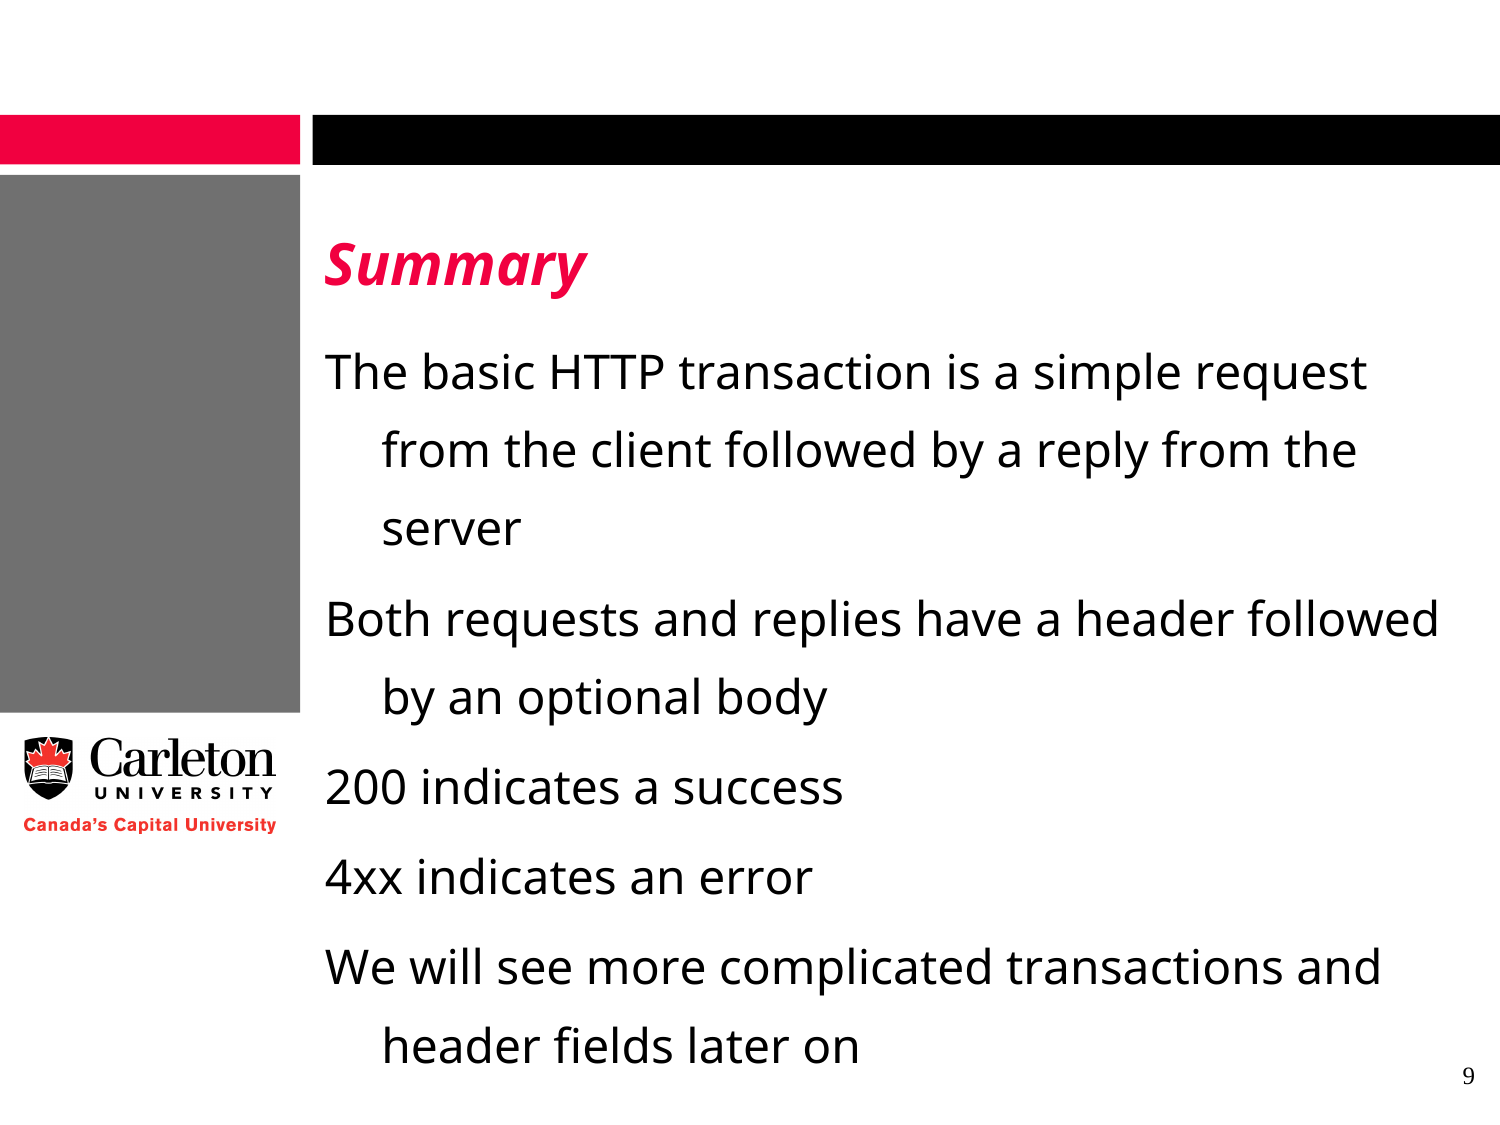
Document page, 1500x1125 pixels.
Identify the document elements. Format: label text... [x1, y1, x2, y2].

list The basic HTTP transaction is a simple request from the client followed by a reply from the server Both requests and replies have a header followed by an optional body 200 indicates a success 4xx indicates an error We will see more complicated transactions and header fields later on [324, 324, 1450, 1036]
title Summary [324, 194, 1450, 324]
picture [24, 737, 276, 834]
